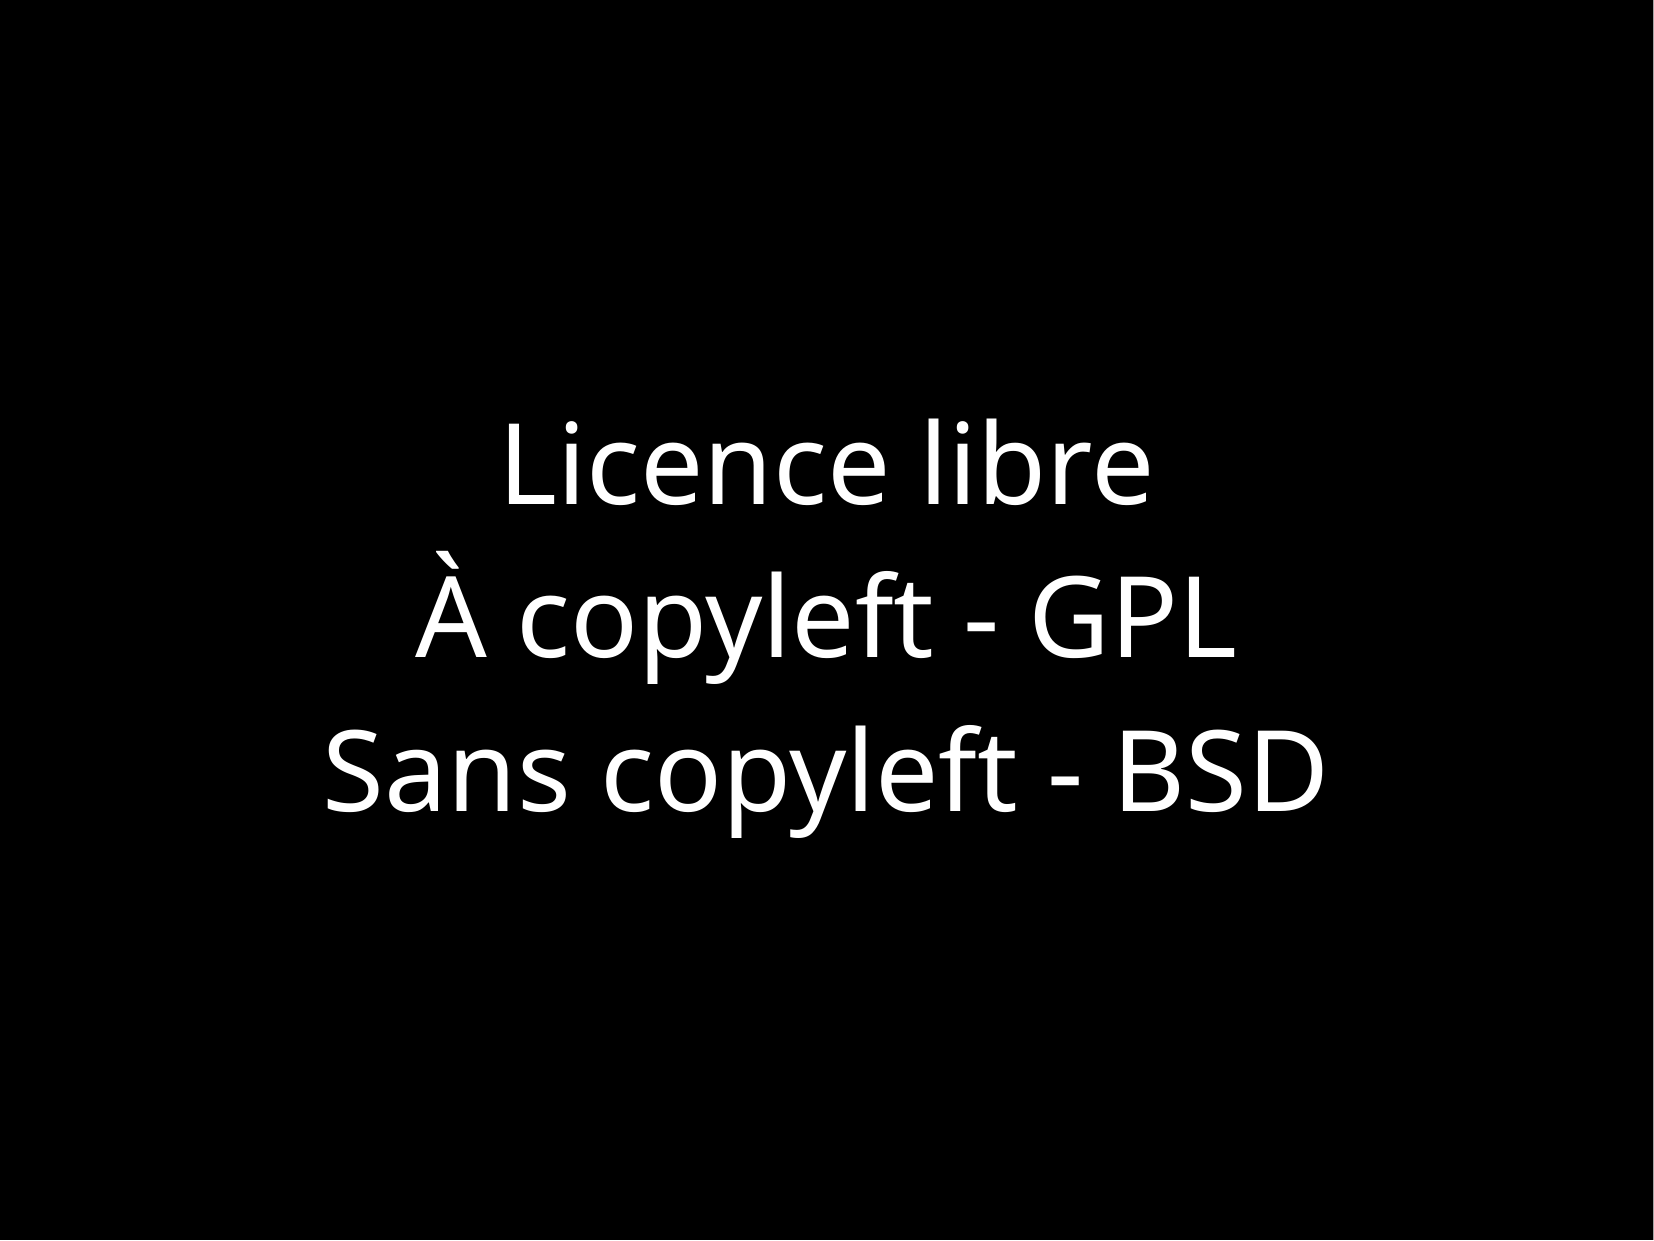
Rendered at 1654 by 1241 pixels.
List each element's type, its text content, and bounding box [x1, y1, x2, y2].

title Licence libre À copyleft - GPL Sans copyleft - BSD [82, 56, 1571, 1172]
